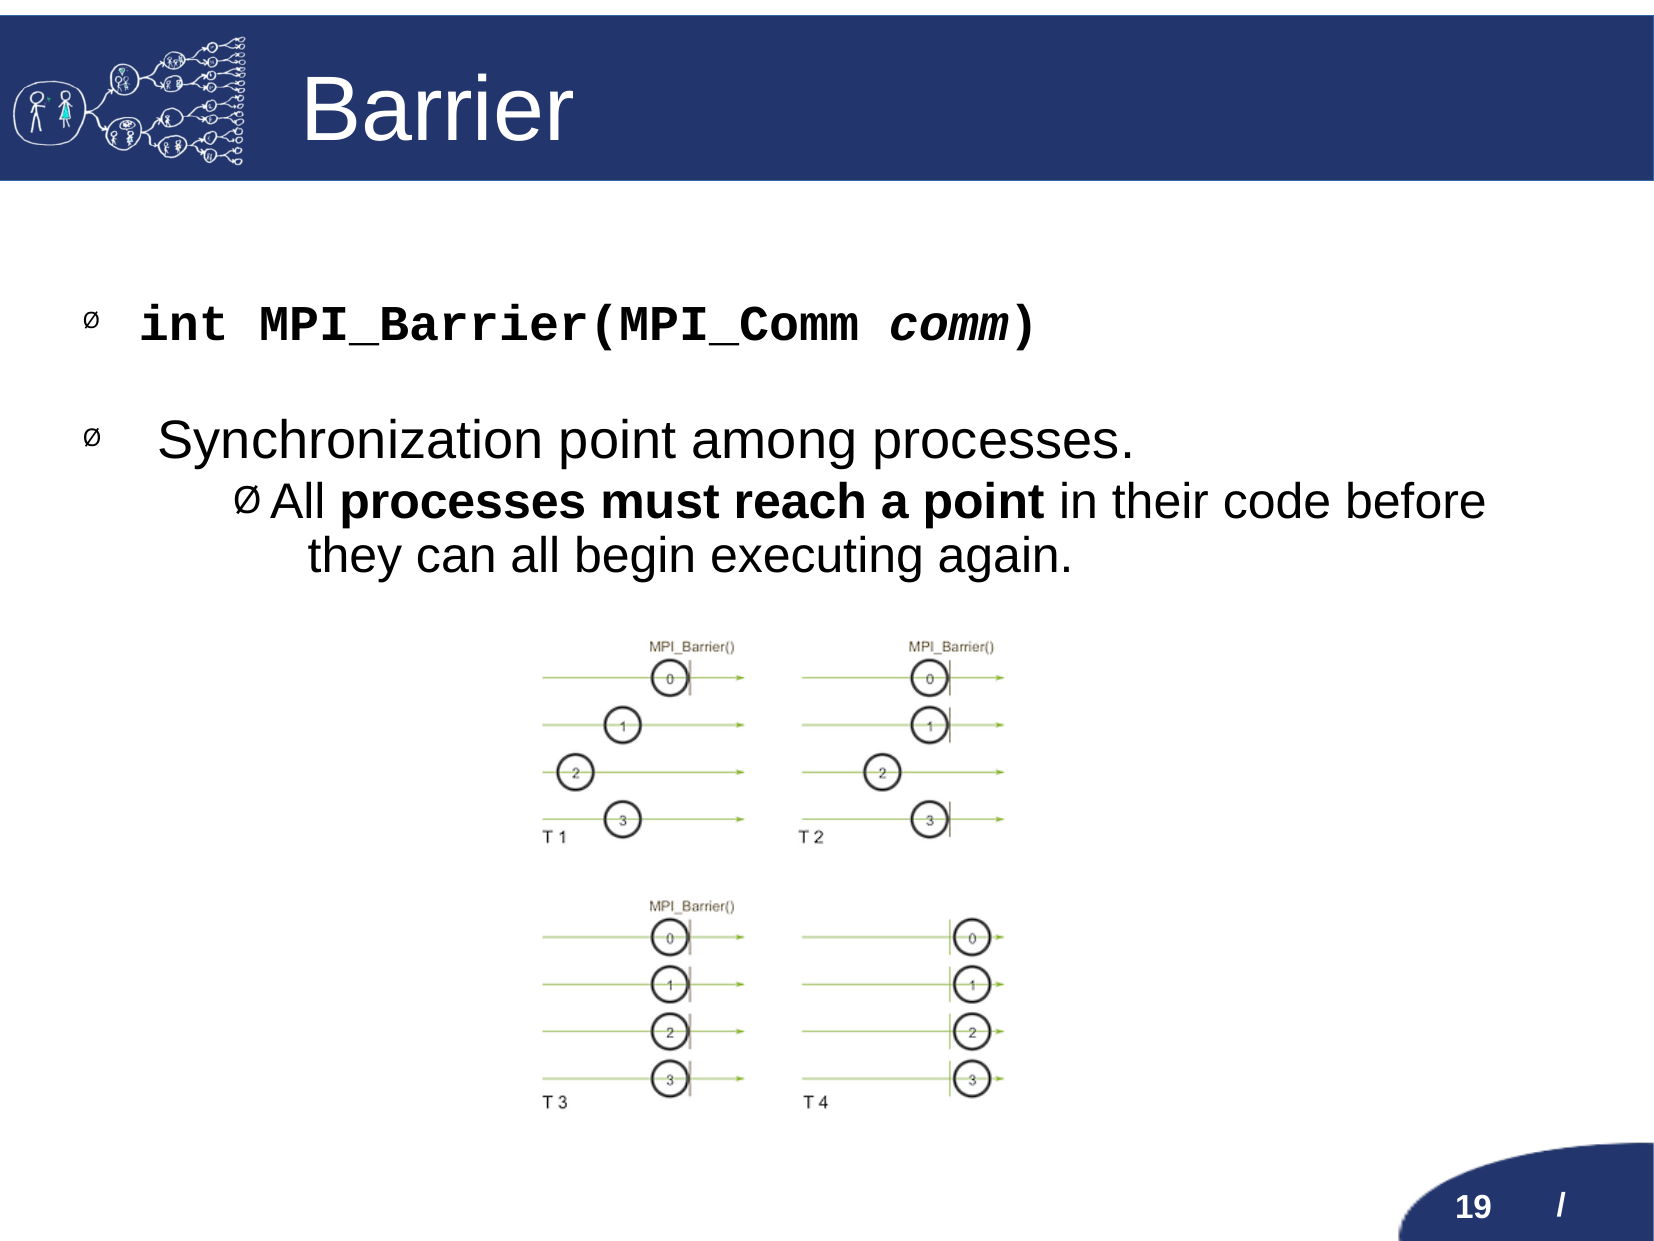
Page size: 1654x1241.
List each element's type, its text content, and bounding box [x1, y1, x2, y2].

title Barrier [300, 48, 1571, 152]
list int MPI_Barrier(MPI_Comm comm) Synchronization point among processes. All processes must reach a point in their code before they can all begin executing again. [82, 290, 1571, 781]
picture [540, 639, 1006, 1111]
text_box [1455, 1185, 1546, 1226]
